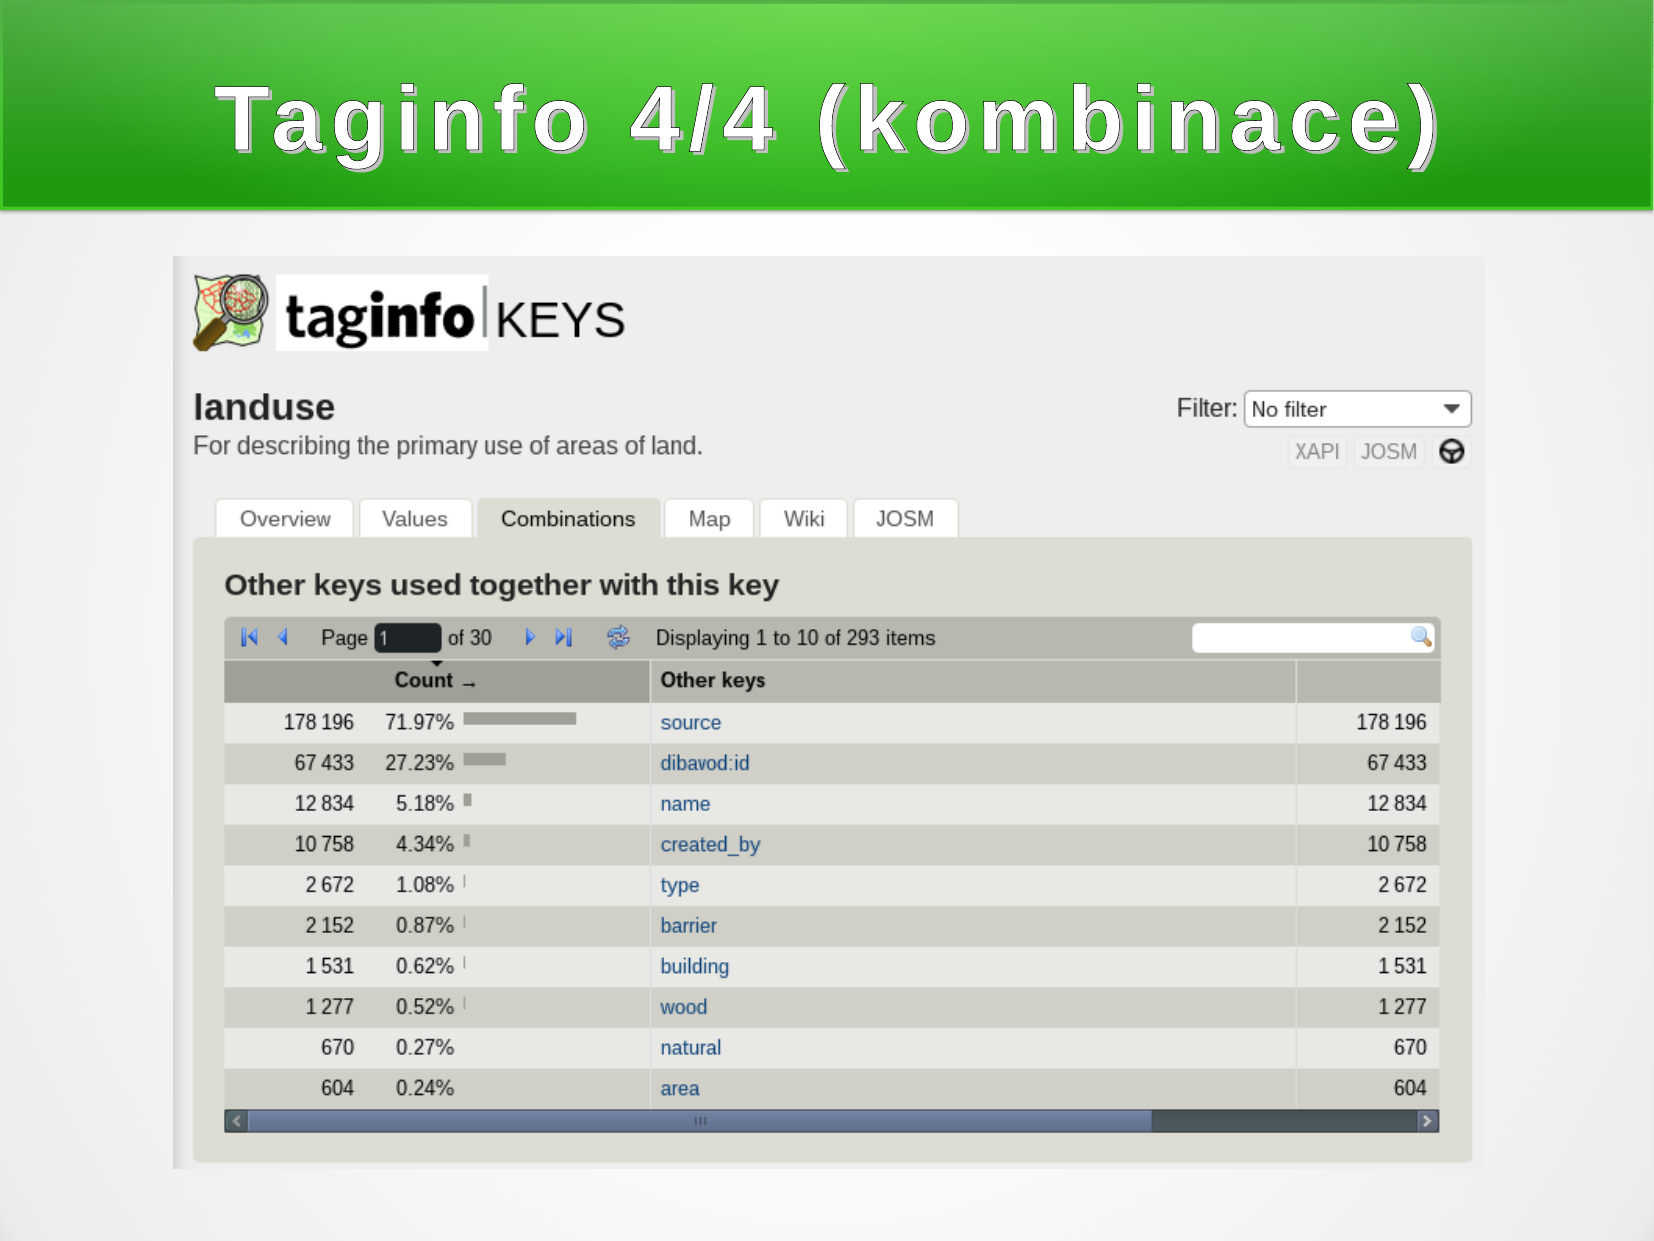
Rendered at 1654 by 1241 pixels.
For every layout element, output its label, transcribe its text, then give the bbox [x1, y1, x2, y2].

picture [173, 256, 1485, 1170]
title Taginfo 4/4 (kombinace) [82, 47, 1571, 189]
